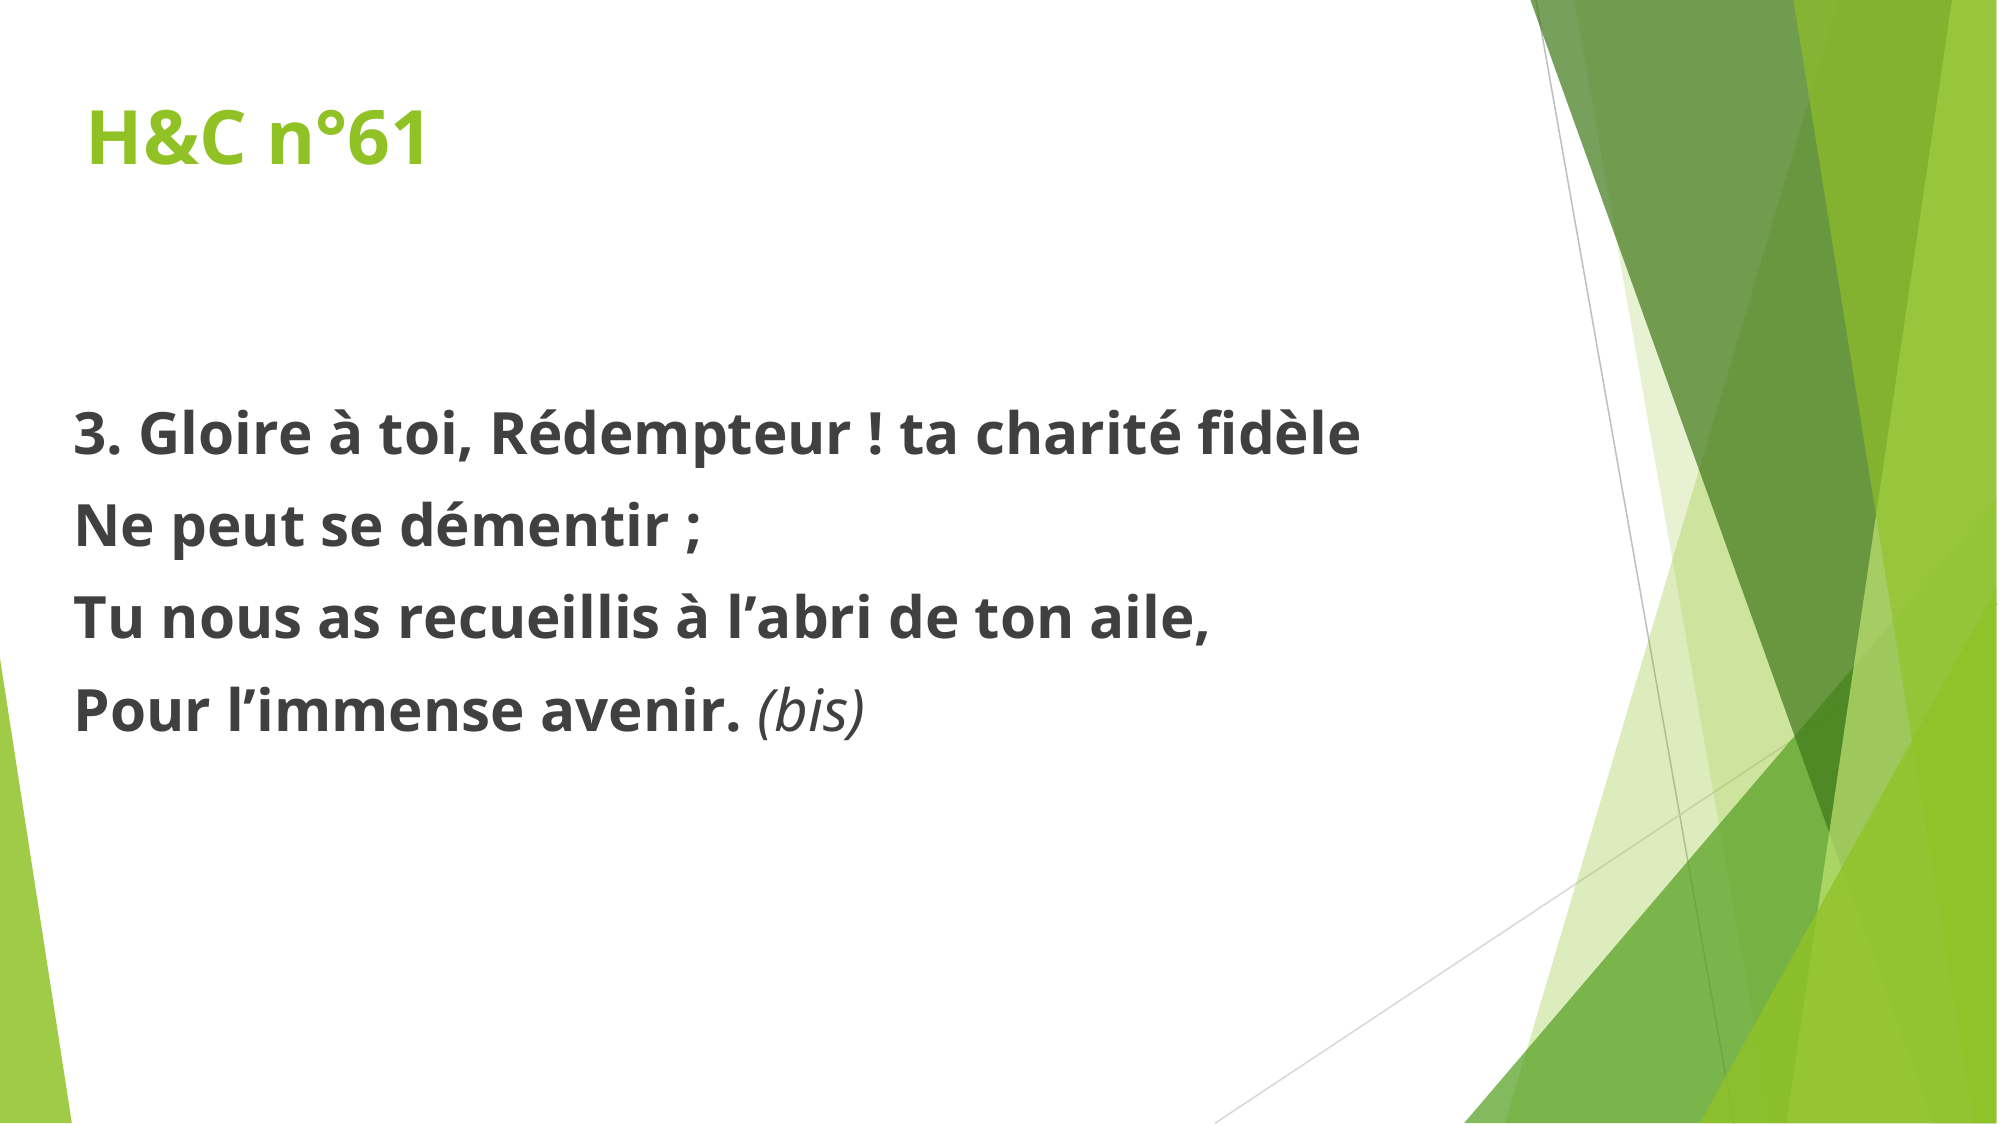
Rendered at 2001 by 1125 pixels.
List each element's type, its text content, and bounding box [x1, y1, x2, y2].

text_box 3. Gloire à toi, Rédempteur ! ta charité fidèle Ne peut se démentir ; Tu nous as recueillis à l’abri de ton aile, Pour l’immense avenir. (bis) [59, 377, 1985, 1075]
text_box H&C n°61 [70, 82, 497, 189]
